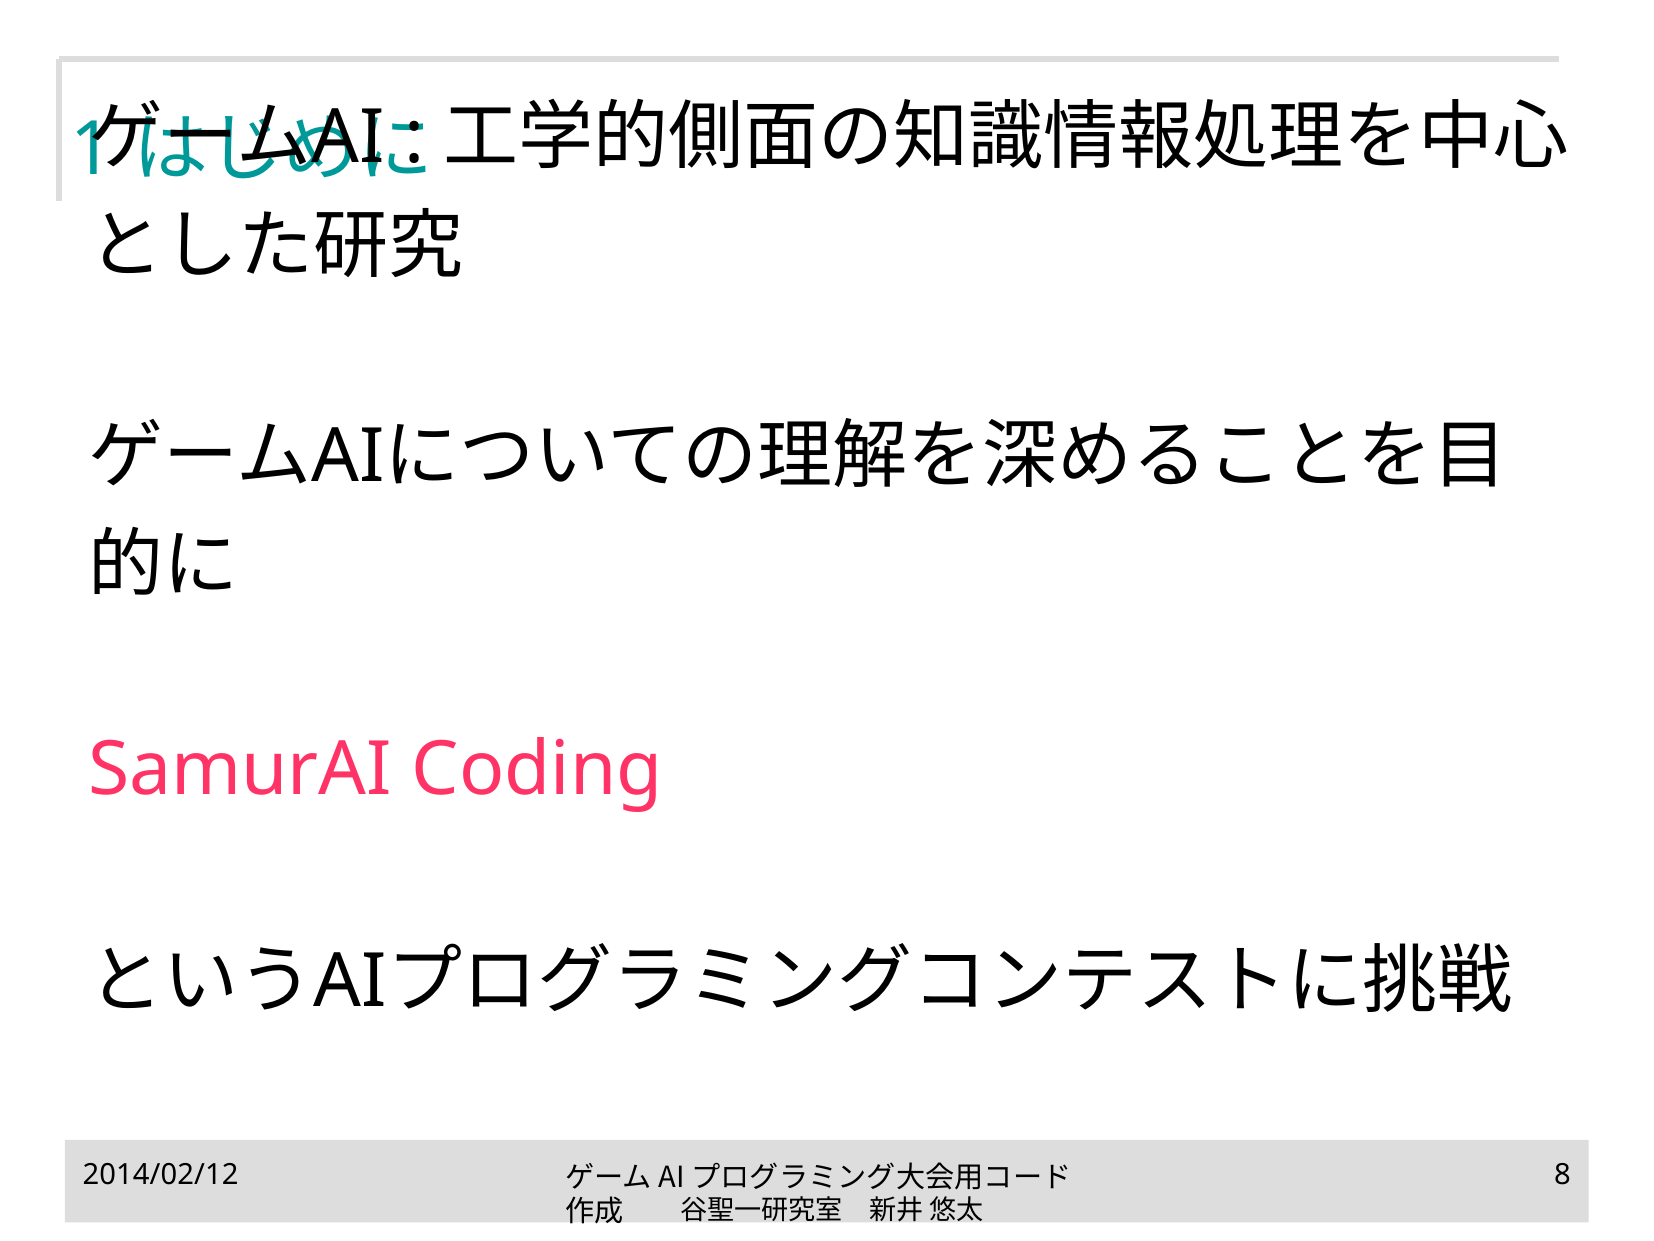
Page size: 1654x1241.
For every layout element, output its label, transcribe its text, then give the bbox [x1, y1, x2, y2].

subtitle ゲームAI : 工学的側面の知識情報処理を中心とした研究 ゲームAIについての理解を深めることを目的に SamurAI Coding というAIプログラミングコンテストに挑戦 （結果 : AIの知識ではなくプログラミング力やゲーム戦略が向上） [88, 290, 1577, 1091]
title 1 はじめに [70, 94, 1560, 189]
